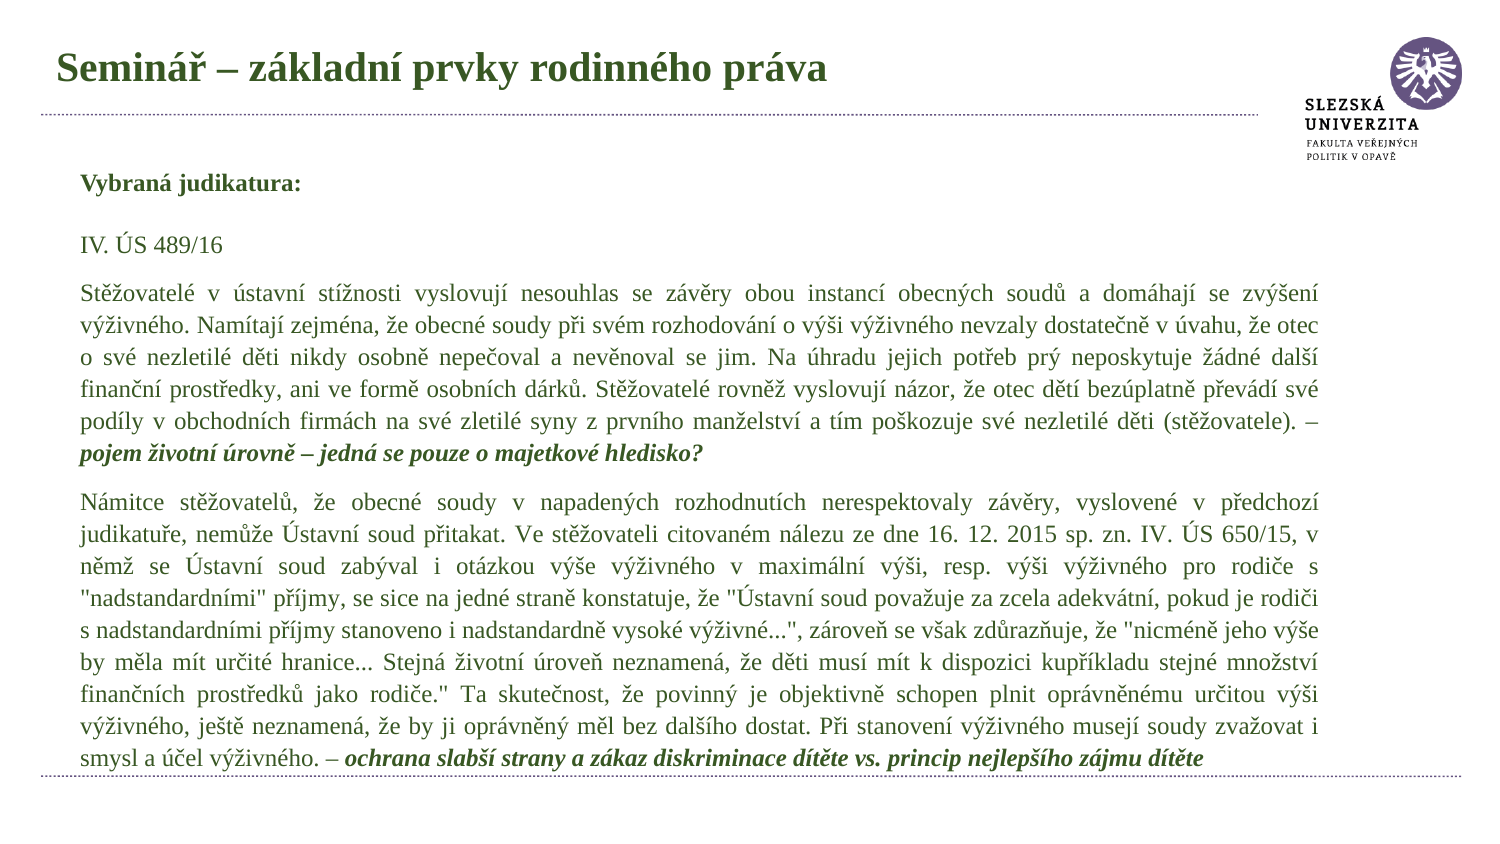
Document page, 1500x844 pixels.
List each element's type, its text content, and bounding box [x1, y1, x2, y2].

text_box Vybraná judikatura: IV. ÚS 489/16 Stěžovatelé v ústavní stížnosti vyslovují nesouhlas se závěry obou instancí obecných soudů a domáhají se zvýšení výživného. Namítají zejména, že obecné soudy při svém rozhodování o výši výživného nevzaly dostatečně v úvahu, že otec o své nezletilé děti nikdy osobně nepečoval a nevěnoval se jim. Na úhradu jejich potřeb prý neposkytuje žádné další finanční prostředky, ani ve formě osobních dárků. Stěžovatelé rovněž vyslovují názor, že otec dětí bezúplatně převádí své podíly v obchodních firmách na své zletilé syny z prvního manželství a tím poškozuje své nezletilé děti (stěžovatele). – pojem životní úrovně – jedná se pouze o majetkové hledisko? Námitce stěžovatelů, že obecné soudy v napadených rozhodnutích nerespektovaly závěry, vyslovené v předchozí judikatuře, nemůže Ústavní soud přitakat. Ve stěžovateli citovaném nálezu ze dne 16. 12. 2015 sp. zn. IV. ÚS 650/15, v němž se Ústavní soud zabýval i otázkou výše výživného v maximální výši, resp. výši výživného pro rodiče s "nadstandardními" příjmy, se sice na jedné straně konstatuje, že "Ústavní soud považuje za zcela adekvátní, pokud je rodiči s nadstandardními příjmy stanoveno i nadstandardně vysoké výživné...", zároveň se však zdůrazňuje, že "nicméně jeho výše by měla mít určité hranice... Stejná životní úroveň neznamená, že děti musí mít k dispozici kupříkladu stejné množství finančních prostředků jako rodiče." Ta skutečnost, že povinný je objektivně schopen plnit oprávněnému určitou výši výživného, ještě neznamená, že by ji oprávněný měl bez dalšího dostat. Při stanovení výživného musejí soudy zvažovat i smysl a účel výživného. – ochrana slabší strany a zákaz diskriminace dítěte vs. princip nejlepšího zájmu dítěte [64, 158, 1336, 844]
title Seminář – základní prvky rodinného práva [41, 32, 1220, 116]
